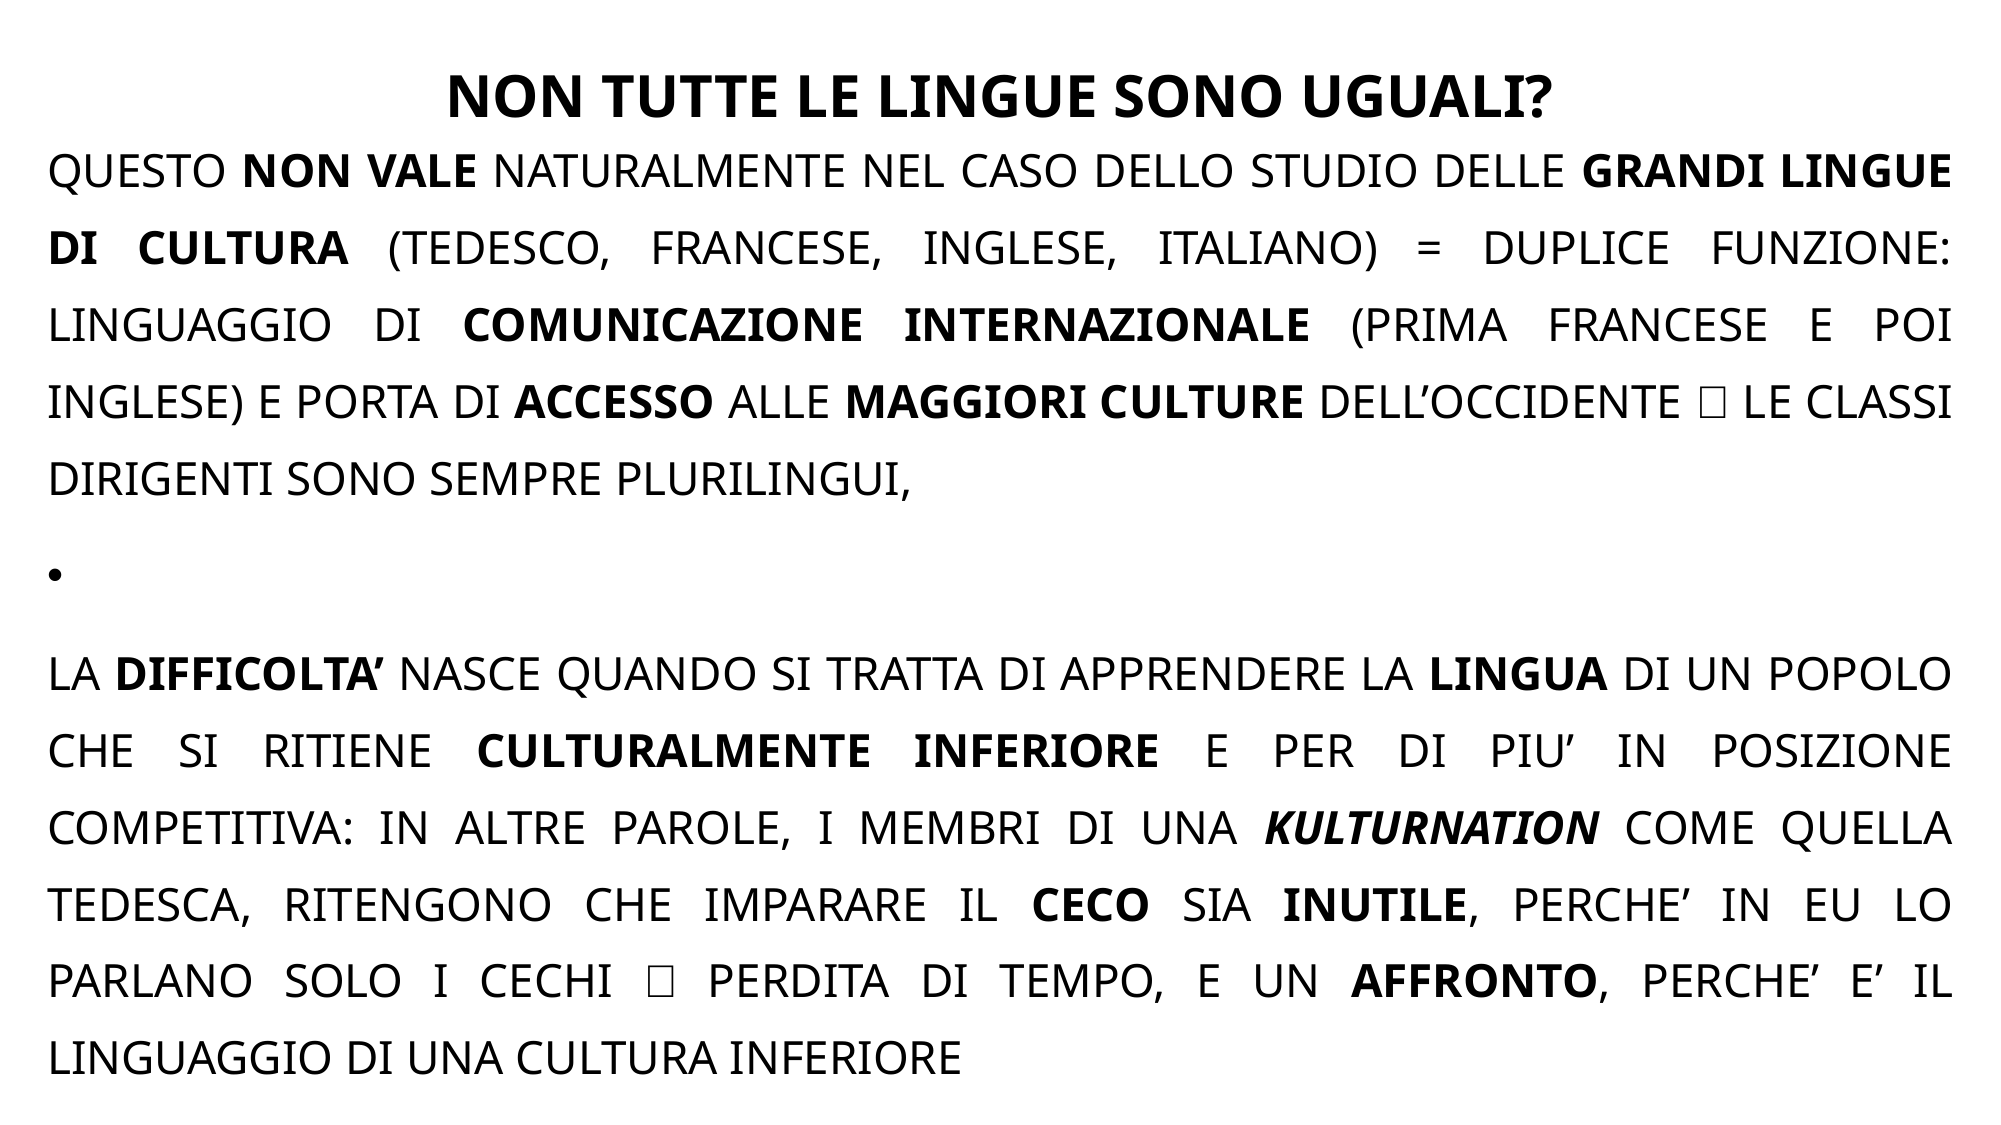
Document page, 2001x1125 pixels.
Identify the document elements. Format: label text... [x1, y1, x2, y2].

list QUESTO NON VALE NATURALMENTE NEL CASO DELLO STUDIO DELLE GRANDI LINGUE DI CULTURA (TEDESCO, FRANCESE, INGLESE, ITALIANO) = DUPLICE FUNZIONE: LINGUAGGIO DI COMUNICAZIONE INTERNAZIONALE (PRIMA FRANCESE E POI INGLESE) E PORTA DI ACCESSO ALLE MAGGIORI CULTURE DELL’OCCIDENTE  LE CLASSI DIRIGENTI SONO SEMPRE PLURILINGUI, LA DIFFICOLTA’ NASCE QUANDO SI TRATTA DI APPRENDERE LA LINGUA DI UN POPOLO CHE SI RITIENE CULTURALMENTE INFERIORE E PER DI PIU’ IN POSIZIONE COMPETITIVA: IN ALTRE PAROLE, I MEMBRI DI UNA KULTURNATION COME QUELLA TEDESCA, RITENGONO CHE IMPARARE IL CECO SIA INUTILE, PERCHE’ IN EU LO PARLANO SOLO I CECHI  PERDITA DI TEMPO, E UN AFFRONTO, PERCHE’ E’ IL LINGUAGGIO DI UNA CULTURA INFERIORE [32, 112, 1972, 1109]
title NON TUTTE LE LINGUE SONO UGUALI? [137, 59, 1863, 86]
